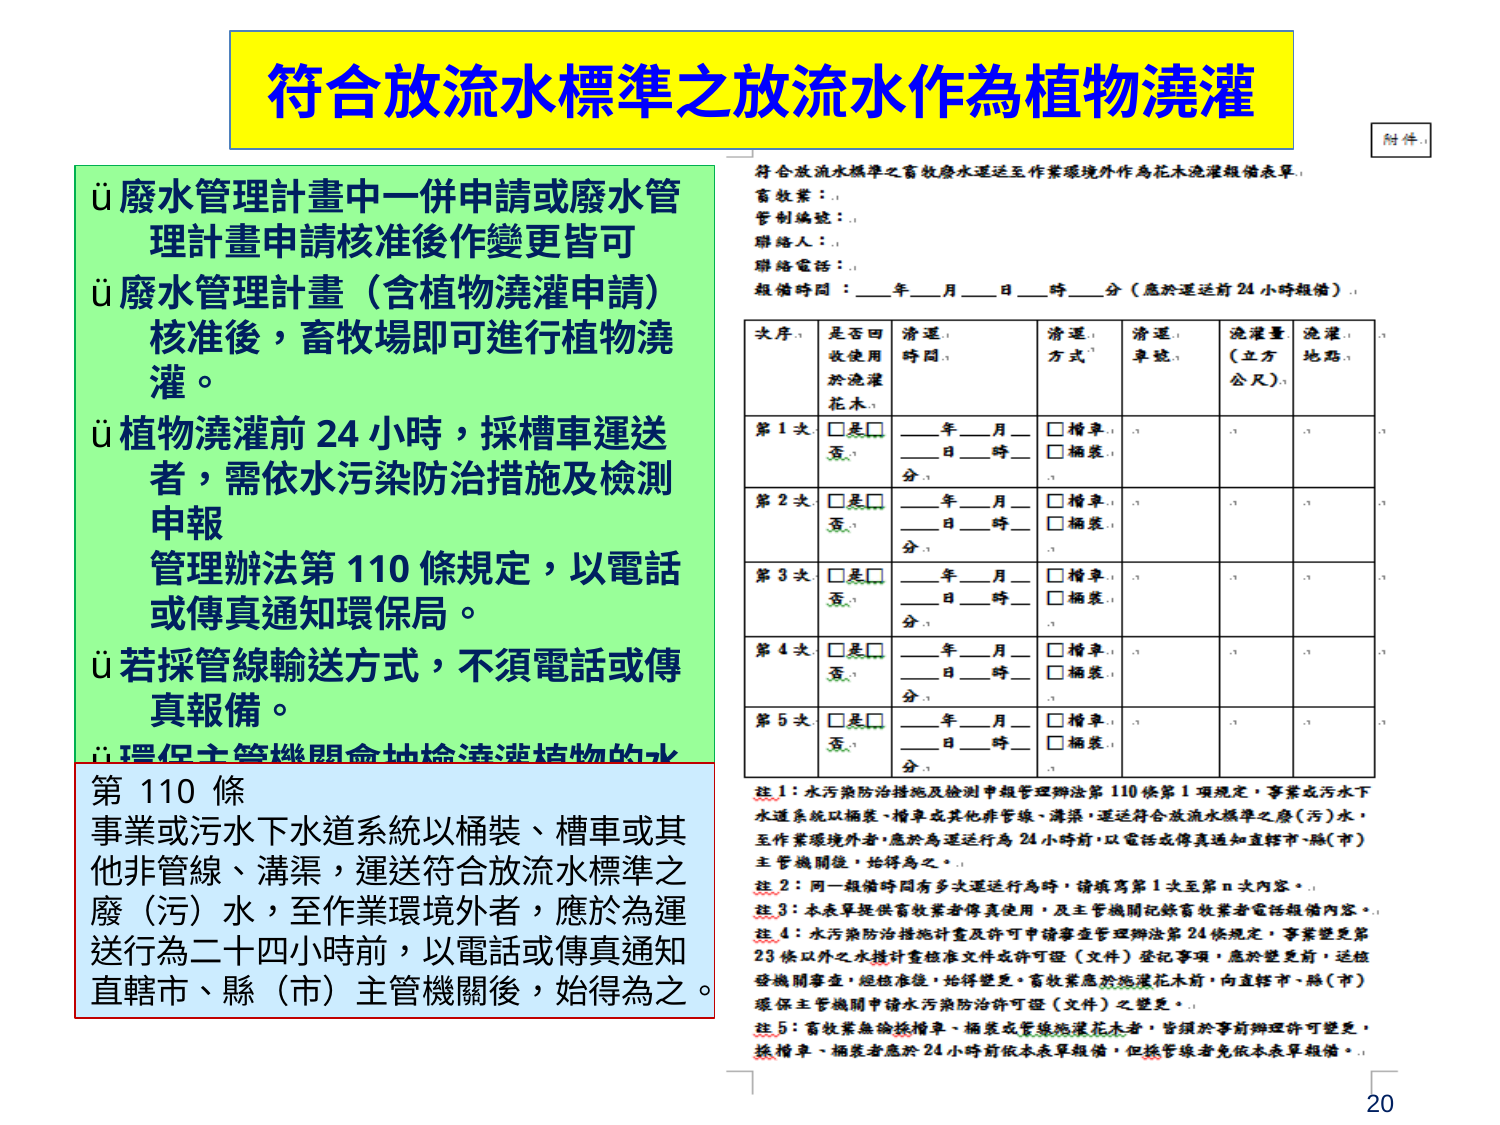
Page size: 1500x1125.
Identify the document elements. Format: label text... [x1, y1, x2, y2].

text_box 20 [1351, 1080, 1500, 1125]
text_box 第 110 條 事業或污水下水道系統以桶裝、槽車或其他非管線、溝渠，運送符合放流水標準之廢（污）水，至作業環境外者，應於為運送行為二十四小時前，以電話或傳真通知直轄市、縣（市）主管機關後，始得為之。 [75, 763, 715, 1018]
text_box 符合放流水標準之放流水作為植物澆灌 [230, 30, 1294, 150]
text_box 廢水管理計畫中一併申請或廢水管理計畫申請核准後作變更皆可 廢水管理計畫（含植物澆灌申請）核准後，畜牧場即可進行植物澆灌。 植物澆灌前24小時，採槽車運送者，需依水污染防治措施及檢測申報 管理辦法第110條規定，以電話或傳真通知環保局。 若採管線輸送方式，不須電話或傳真報備。 環保主管機關會抽檢澆灌植物的水是否符合放流水標準 [75, 165, 715, 752]
text_box [75, 8, 1426, 138]
picture [693, 90, 1459, 1106]
